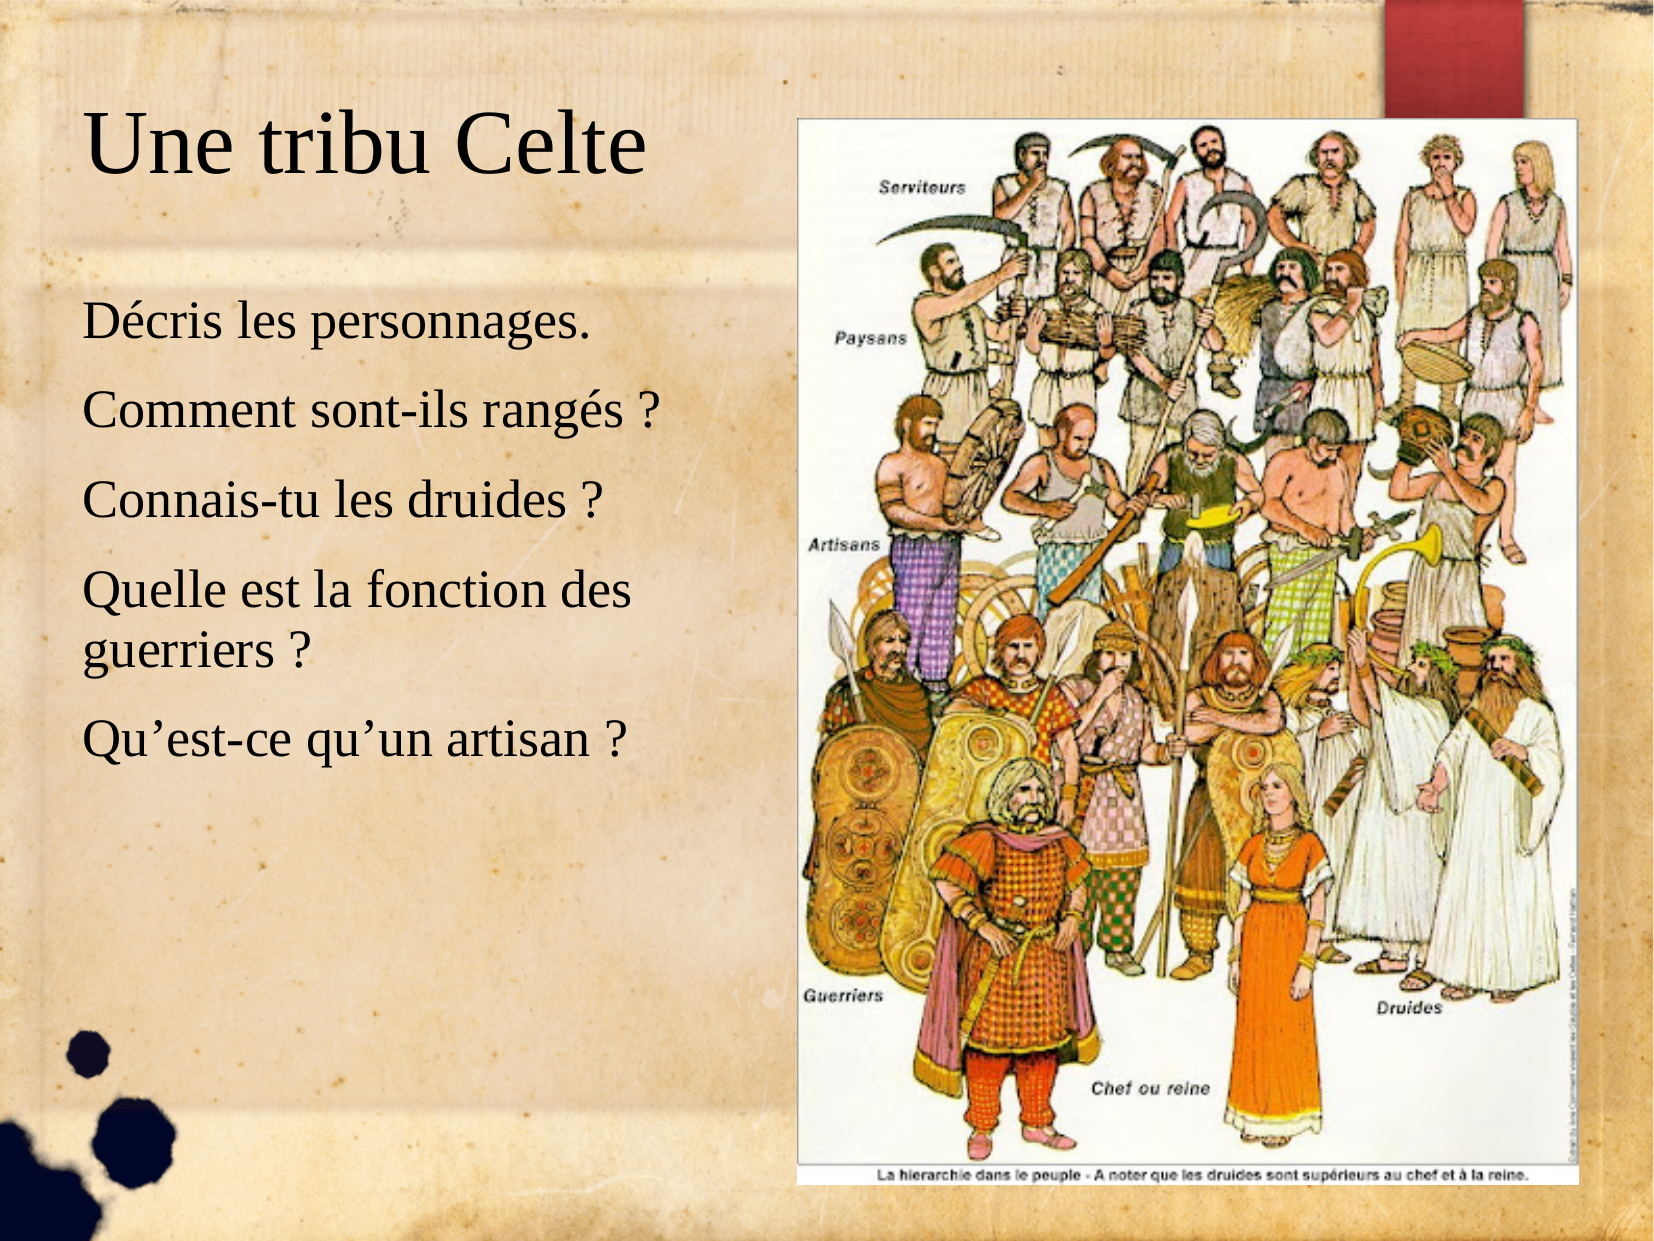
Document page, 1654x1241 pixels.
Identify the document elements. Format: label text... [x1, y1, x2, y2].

title Une tribu Celte [82, 49, 1347, 237]
list Décris les personnages. Comment sont-ils rangés ? Connais-tu les druides ? Quelle est la fonction des guerriers ? Qu’est-ce qu’un artisan ? [82, 290, 797, 1010]
picture [0, 0, 1654, 1241]
